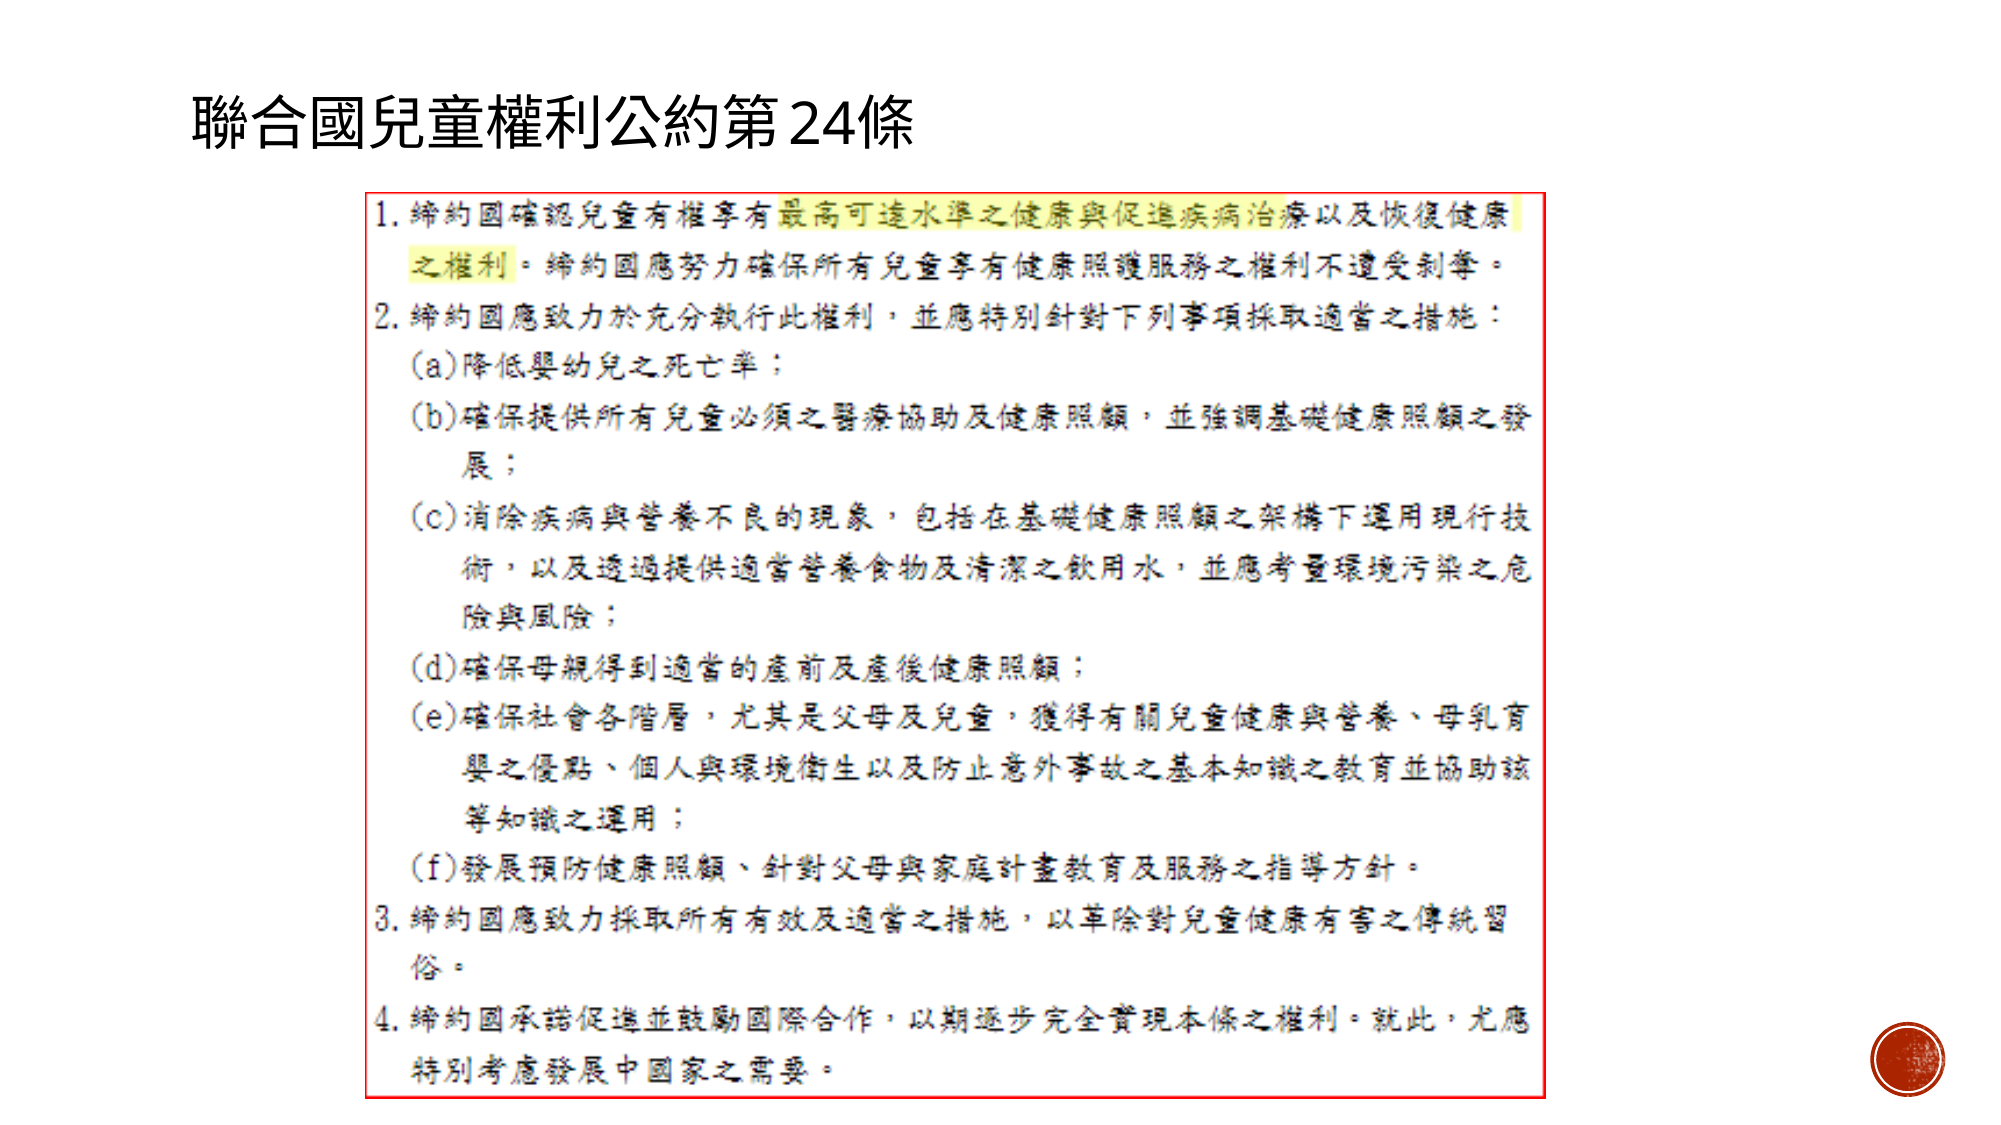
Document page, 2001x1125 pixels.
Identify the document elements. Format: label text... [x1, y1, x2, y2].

picture [365, 192, 1546, 1099]
title 聯合國兒童權利公約第24條 [175, 79, 1826, 167]
